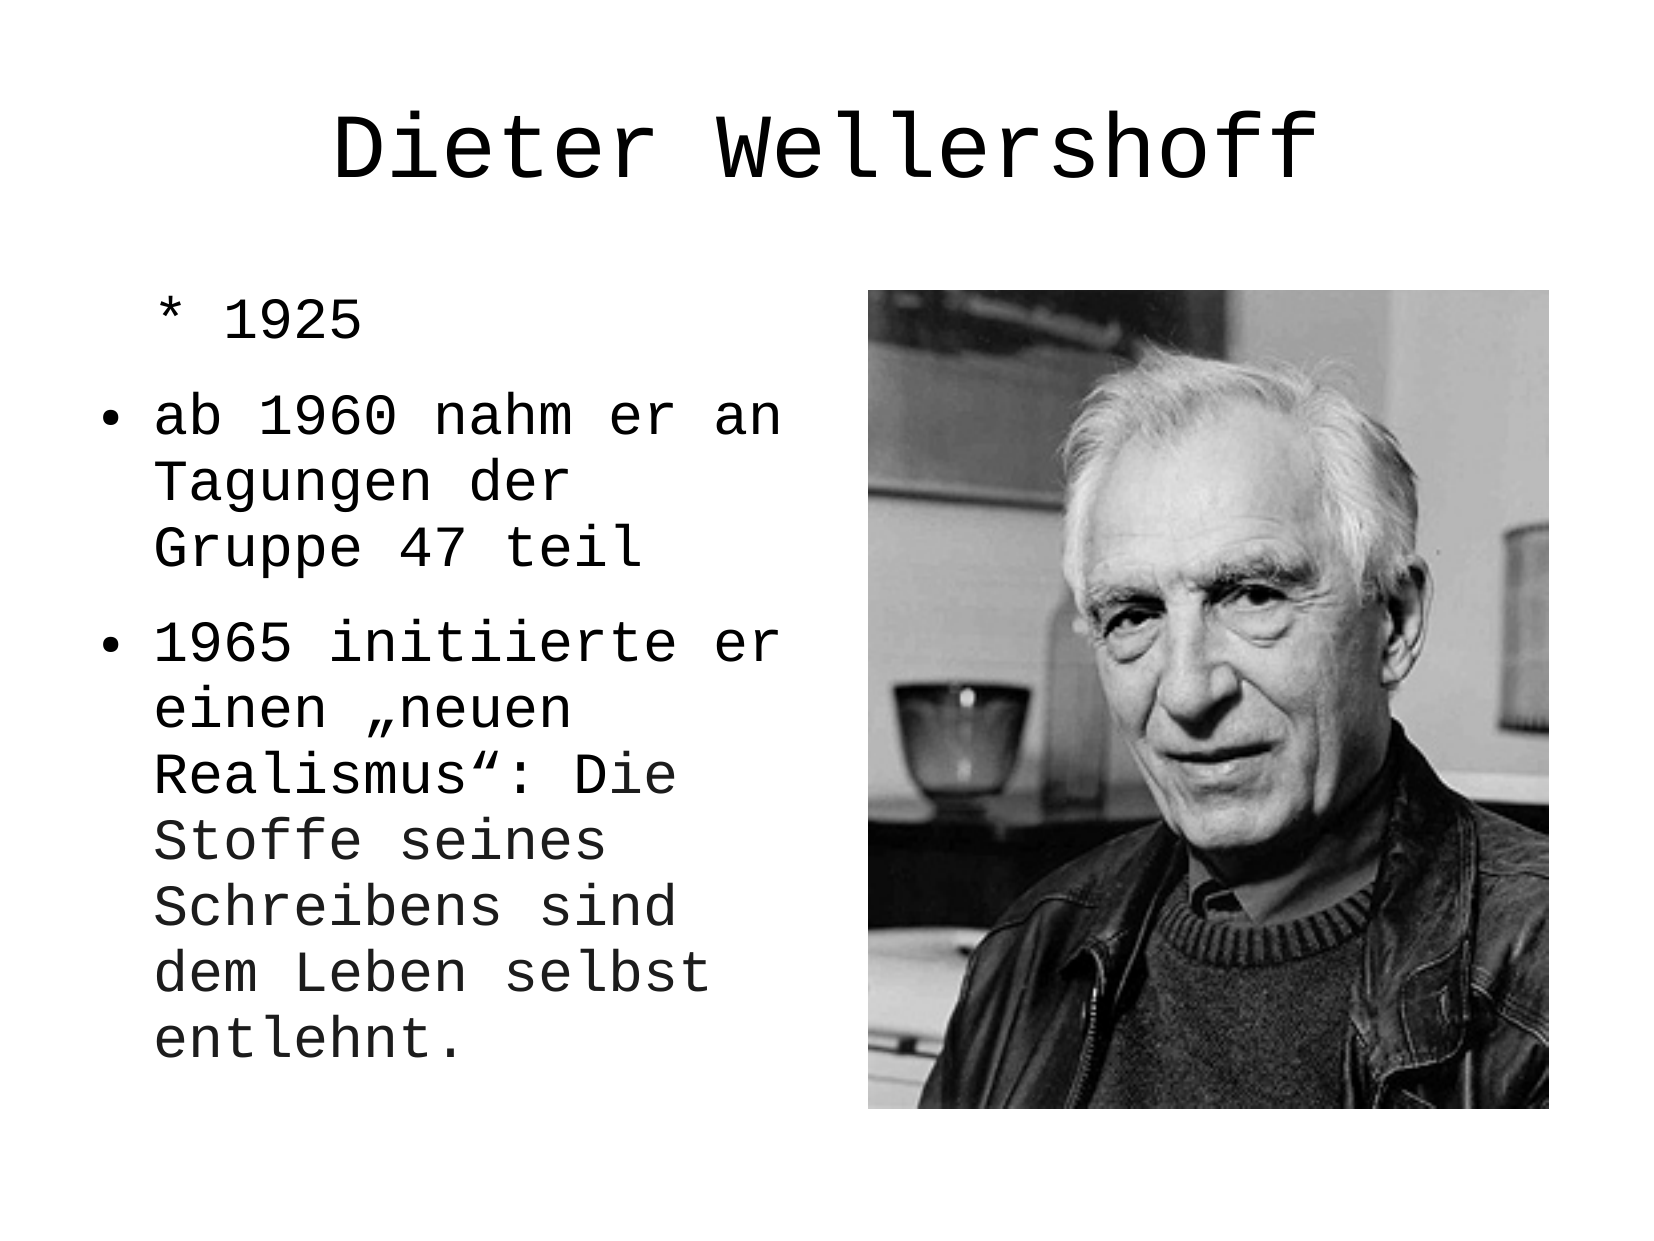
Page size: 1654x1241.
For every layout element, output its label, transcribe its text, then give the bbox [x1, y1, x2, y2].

picture [868, 290, 1549, 1109]
title Dieter Wellershoff [82, 49, 1571, 257]
list * 1925 ab 1960 nahm er an Tagungen der Gruppe 47 teil 1965 initiierte er einen „neuen Realismus“: Die Stoffe seines Schreibens sind dem Leben selbst entlehnt. [82, 290, 809, 1109]
